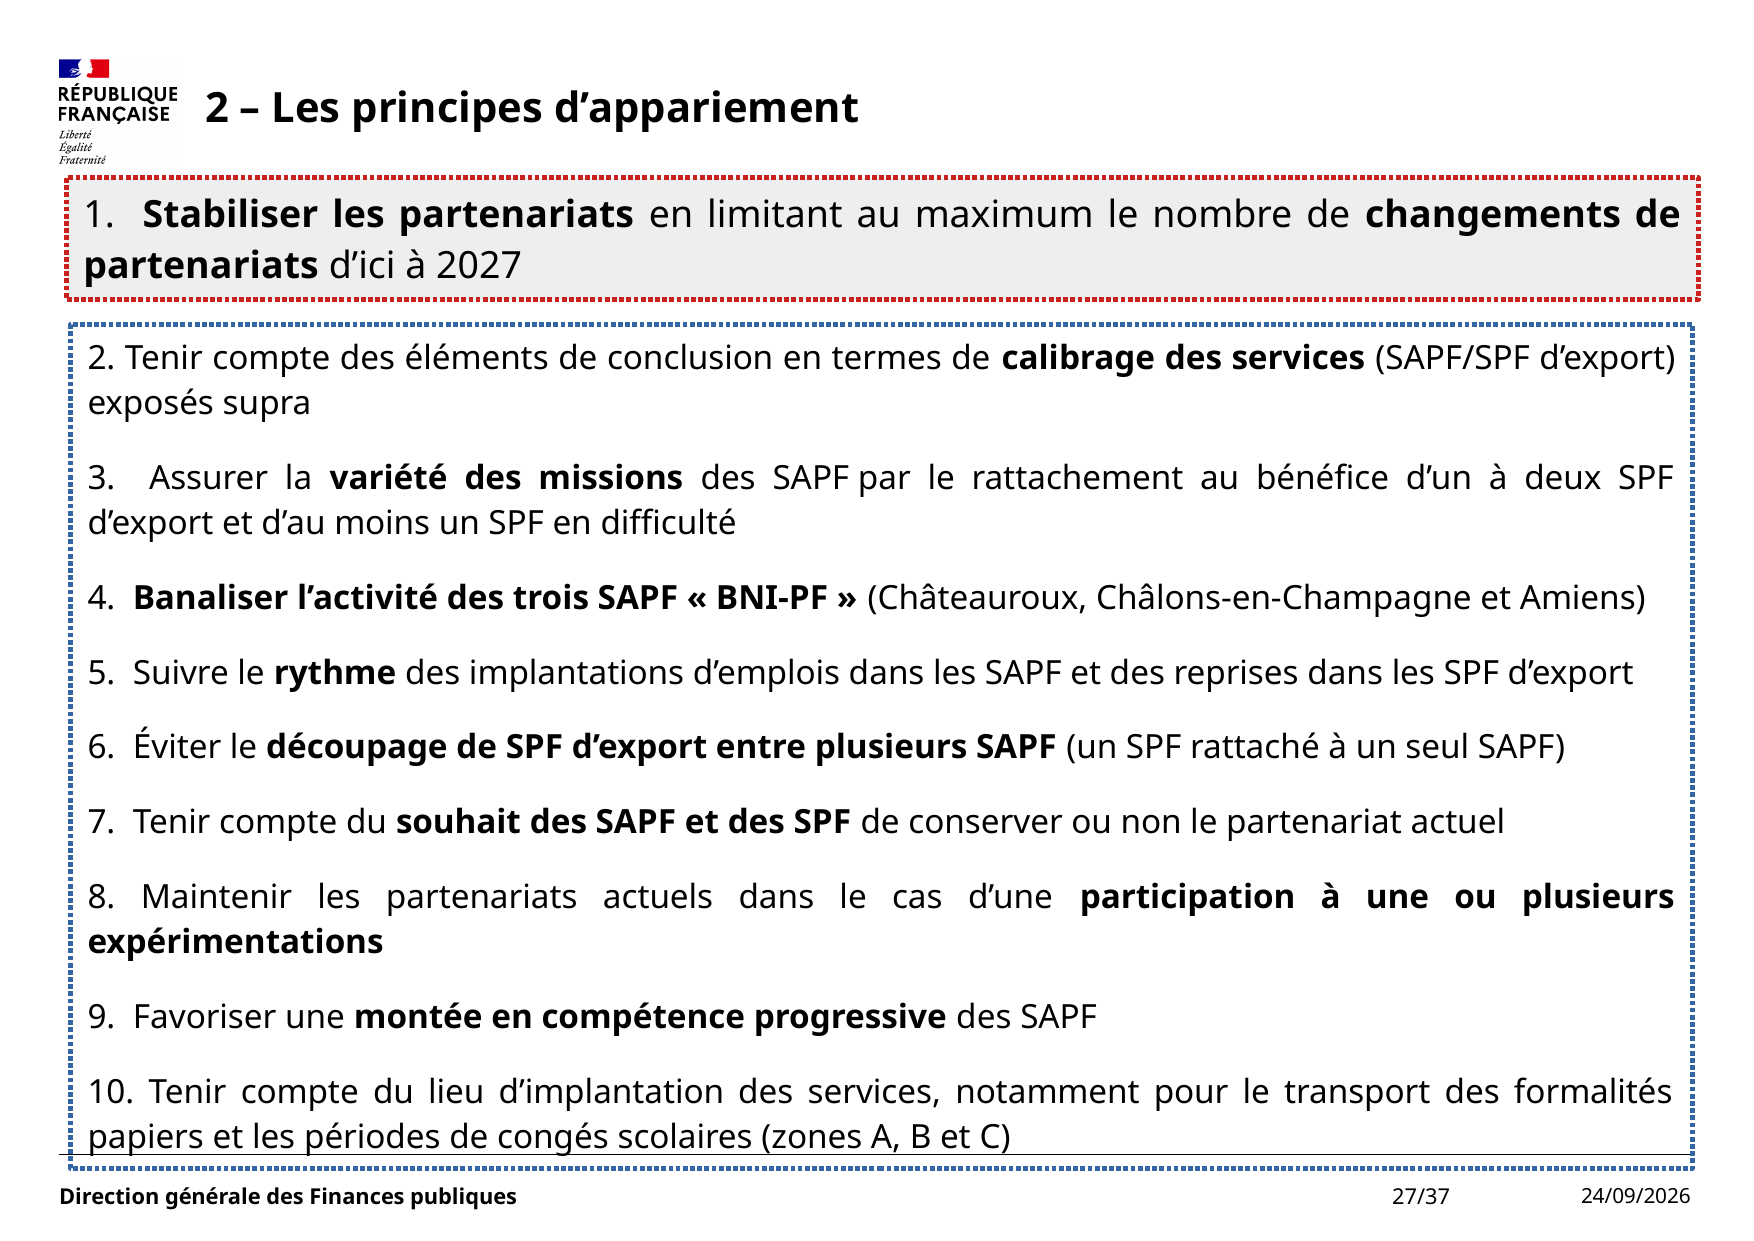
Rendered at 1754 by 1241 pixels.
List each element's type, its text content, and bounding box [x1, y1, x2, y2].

picture [59, 59, 178, 164]
text_box 2 – Les principes d’appariement [190, 70, 1516, 177]
text_box 1. Stabiliser les partenariats en limitant au maximum le nombre de changements de partenariats d’ici à 2027 [66, 183, 1699, 295]
text_box 2. Tenir compte des éléments de conclusion en termes de calibrage des services (SAPF/SPF d’export) exposés supra 3. Assurer la variété des missions des SAPF par le rattachement au bénéfice d’un à deux SPF d’export et d’au moins un SPF en difficulté 4. Banaliser l’activité des trois SAPF « BNI-PF » (Châteauroux, Châlons-en-Champagne et Amiens) 5. Suivre le rythme des implantations d’emplois dans les SAPF et des reprises dans les SPF d’export 6. Éviter le découpage de SPF d’export entre plusieurs SAPF (un SPF rattaché à un seul SAPF) 7. Tenir compte du souhait des SAPF et des SPF de conserver ou non le partenariat actuel 8. Maintenir les partenariats actuels dans le cas d’une participation à une ou plusieurs expérimentations 9. Favoriser une montée en compétence progressive des SAPF 10. Tenir compte du lieu d’implantation des services, notamment pour le transport des formalités papiers et les périodes de congés scolaires (zones A, B et C) [70, 324, 1693, 1126]
